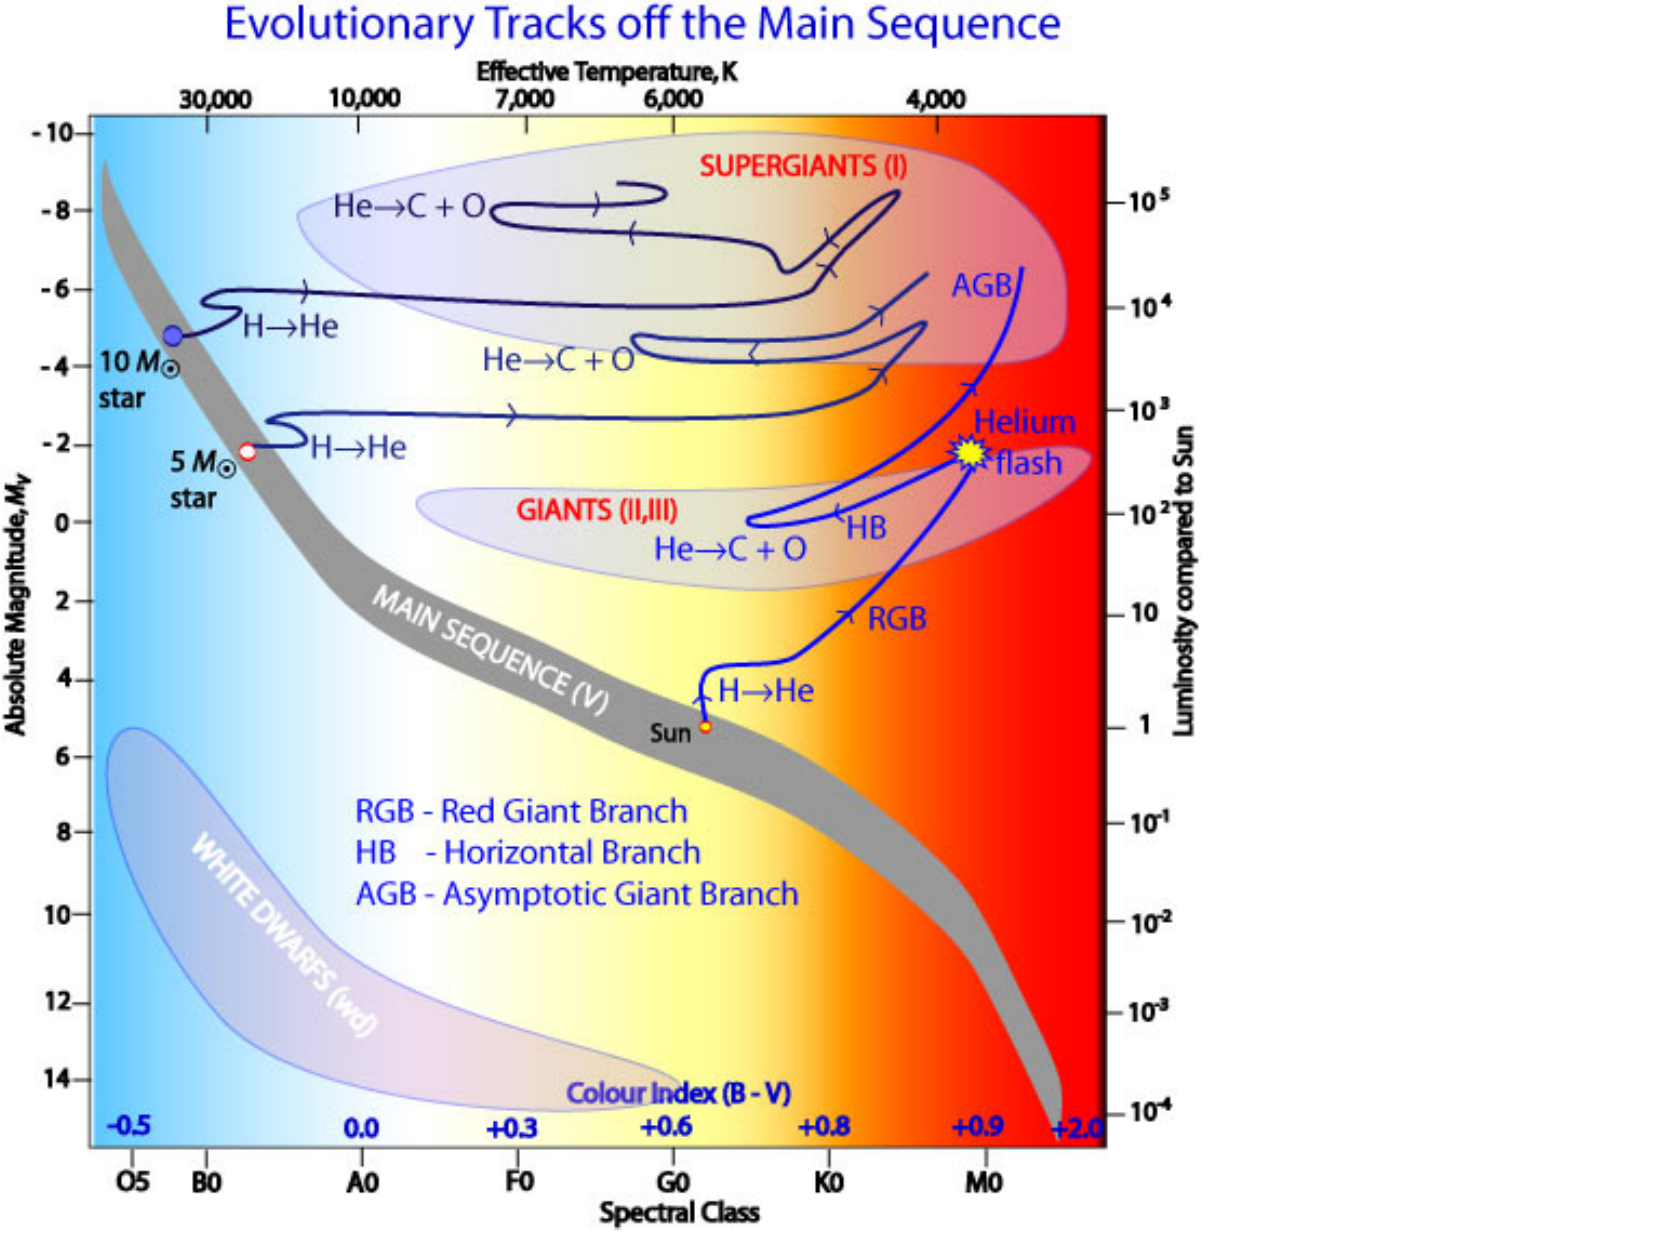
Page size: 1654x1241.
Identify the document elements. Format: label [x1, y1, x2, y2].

picture [1, 0, 1201, 1231]
